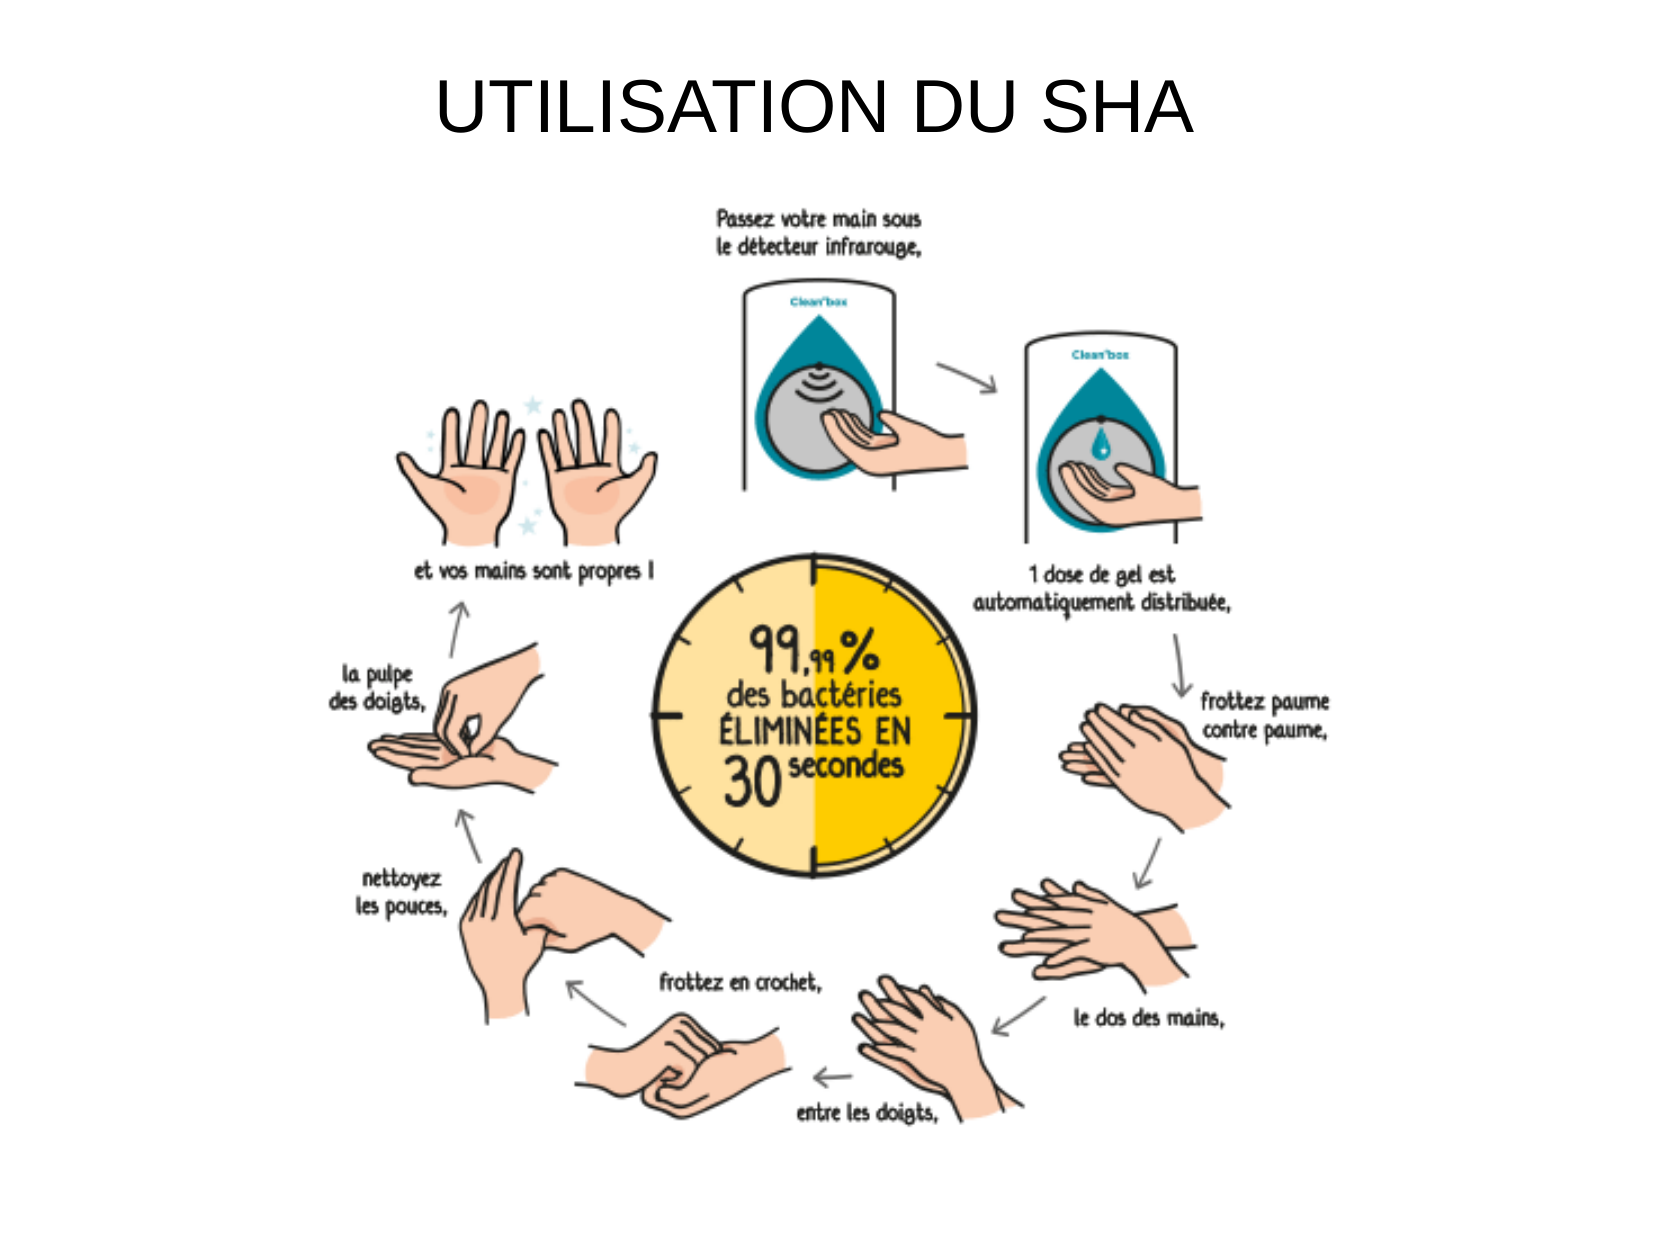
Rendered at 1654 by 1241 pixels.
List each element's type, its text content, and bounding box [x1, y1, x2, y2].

title UTILISATION DU SHA [70, 47, 1559, 167]
picture [323, 200, 1336, 1134]
